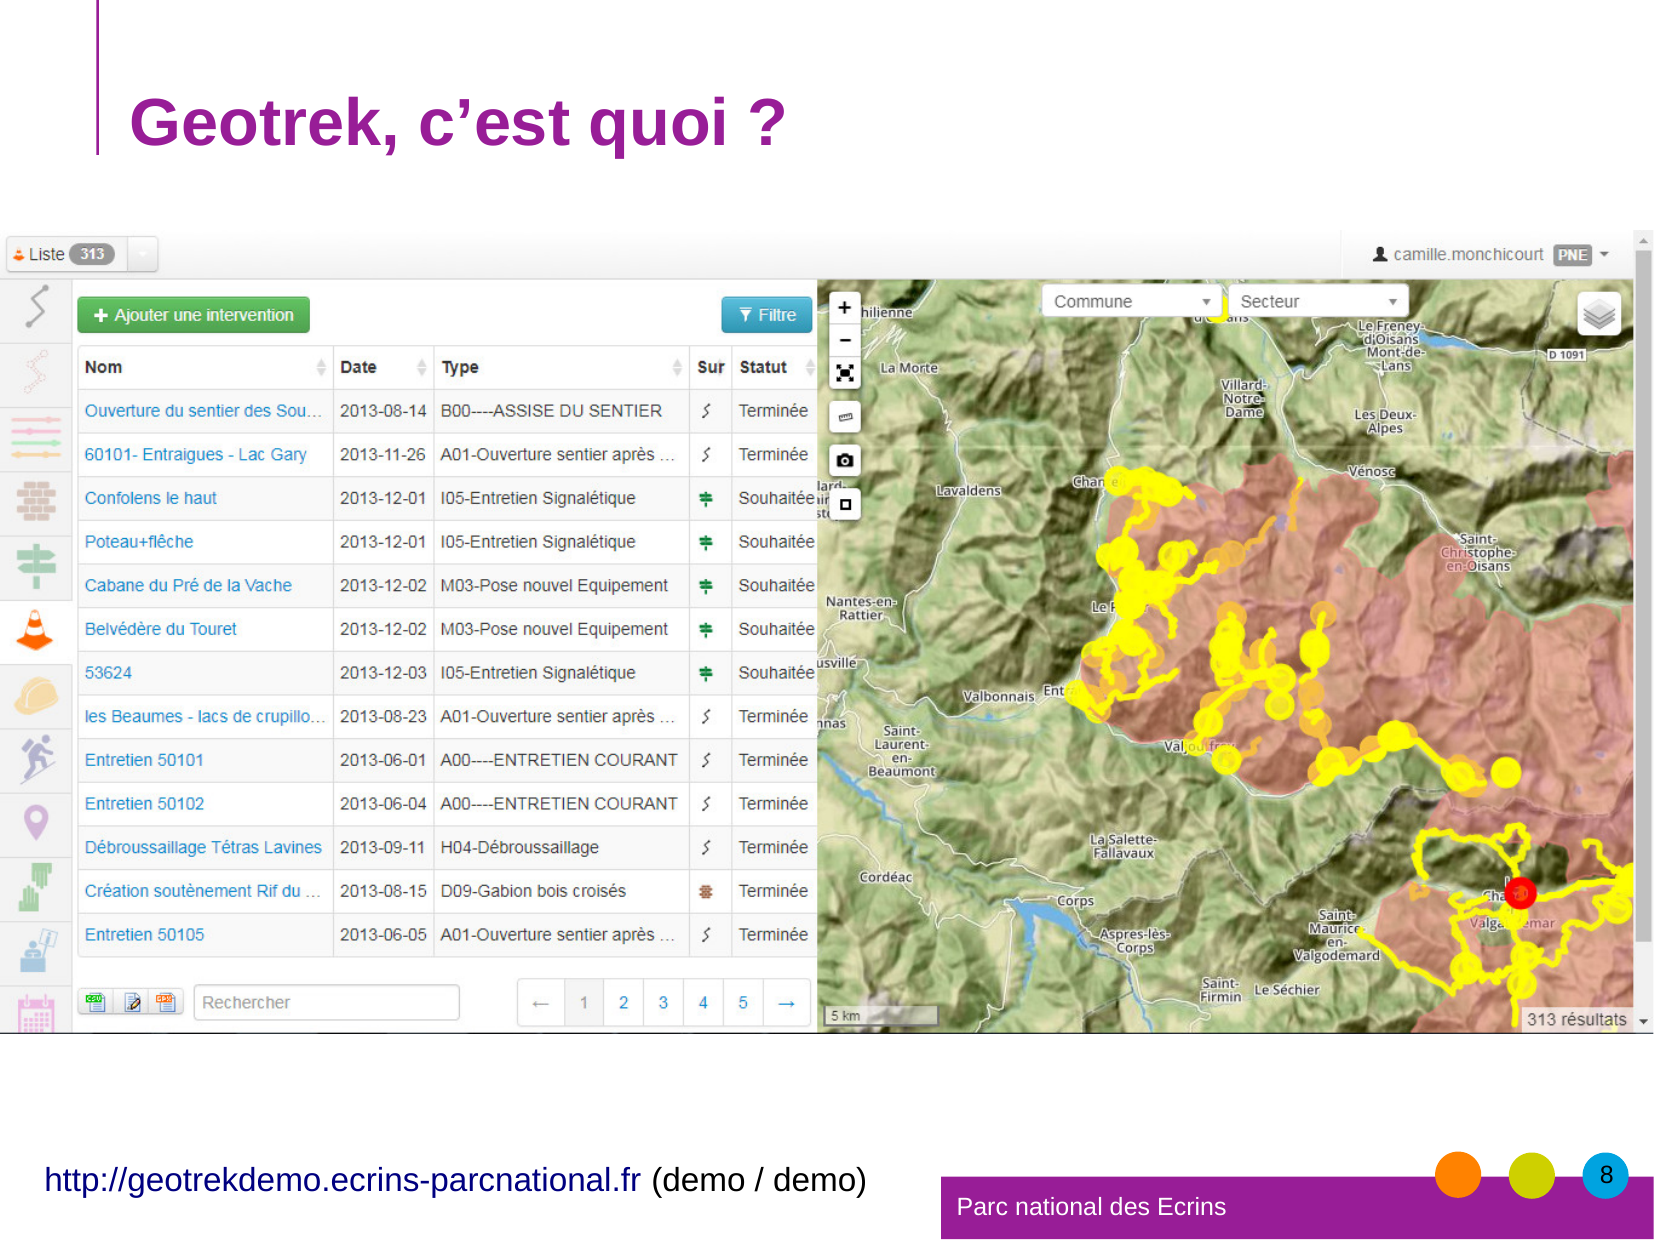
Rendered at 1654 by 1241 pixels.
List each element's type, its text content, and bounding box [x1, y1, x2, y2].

picture [0, 230, 1654, 1034]
title Geotrek, c’est quoi ? [129, 11, 1619, 160]
text_box http://geotrekdemo.ecrins-parcnational.fr (demo / demo) [29, 1153, 892, 1211]
